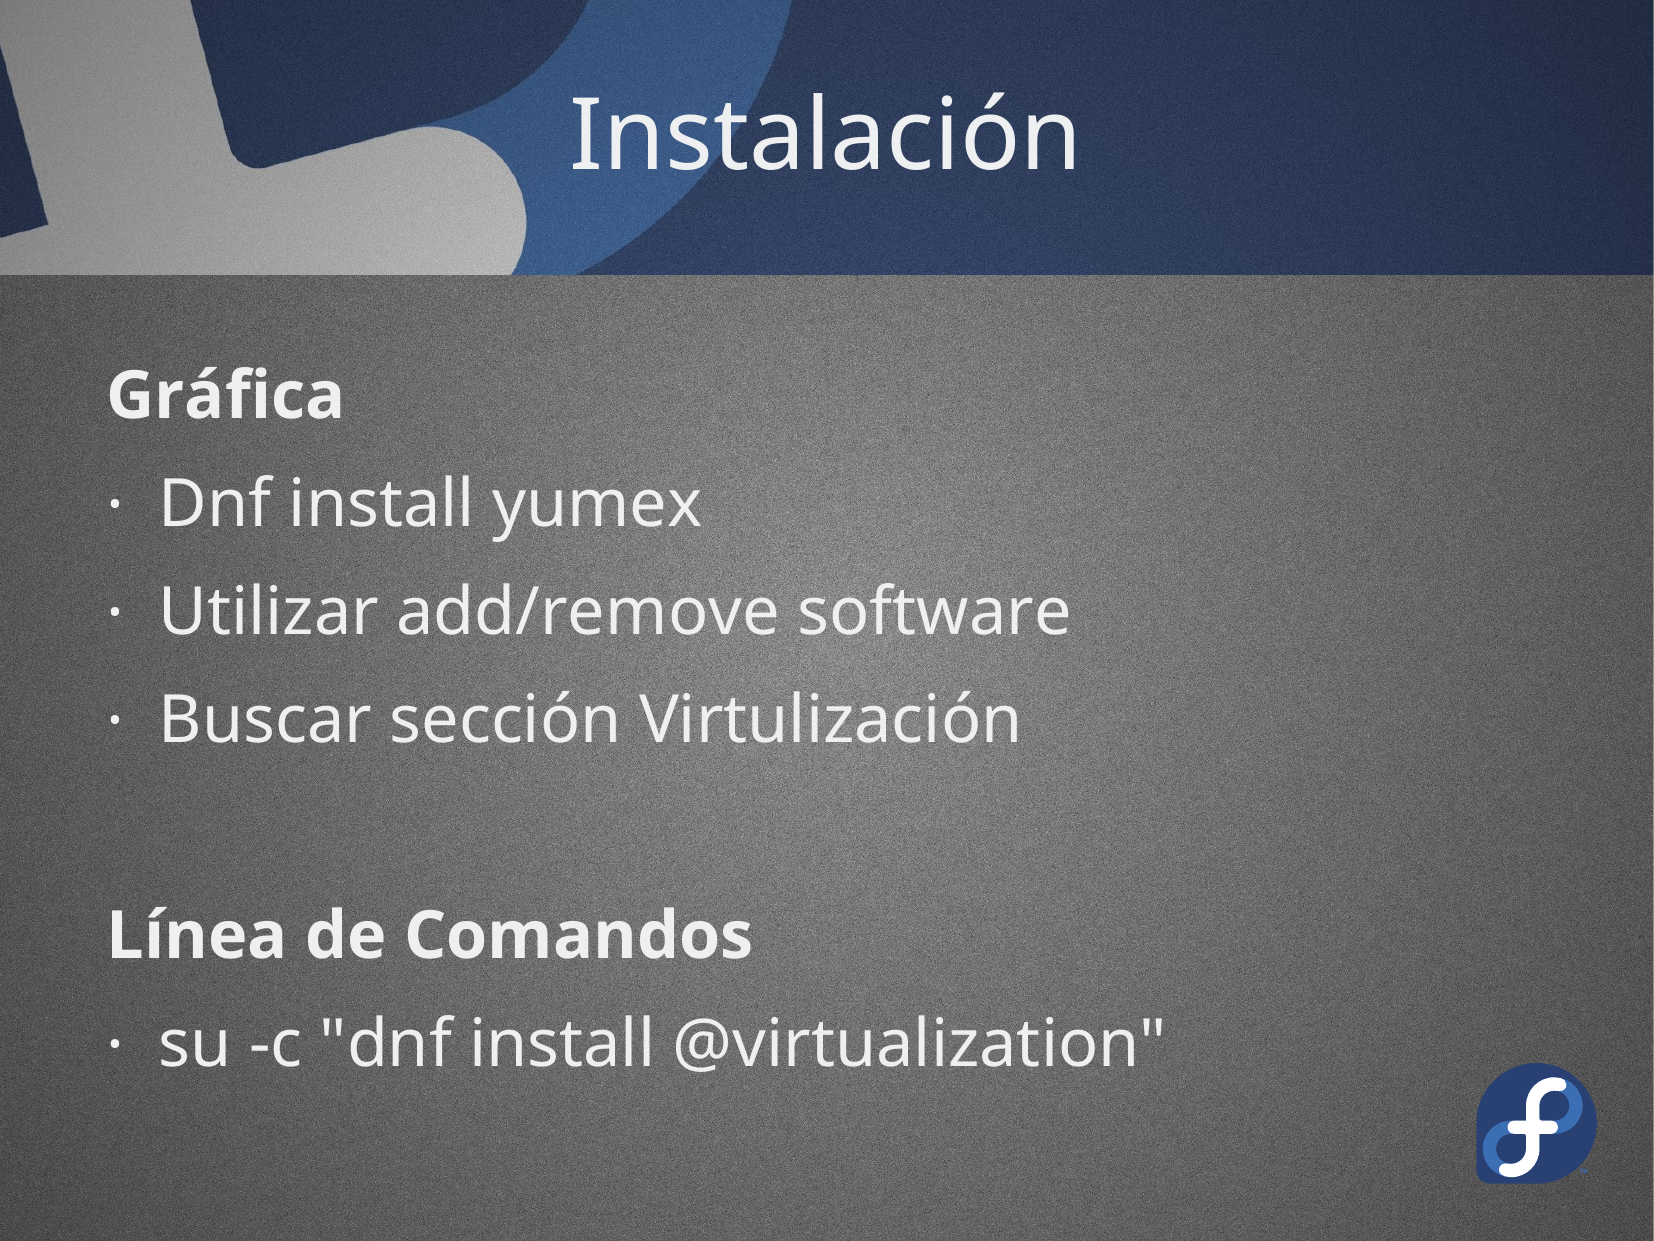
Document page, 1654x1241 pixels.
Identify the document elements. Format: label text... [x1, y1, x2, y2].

text_box [170, 439, 271, 515]
text_box Instalación [88, 29, 1565, 237]
text_box Gráfica Dnf install yumex Utilizar add/remove software Buscar sección Virtulización Línea de Comandos su -c "dnf install @virtualization" [88, 354, 1565, 1064]
picture [0, 0, 1654, 1241]
